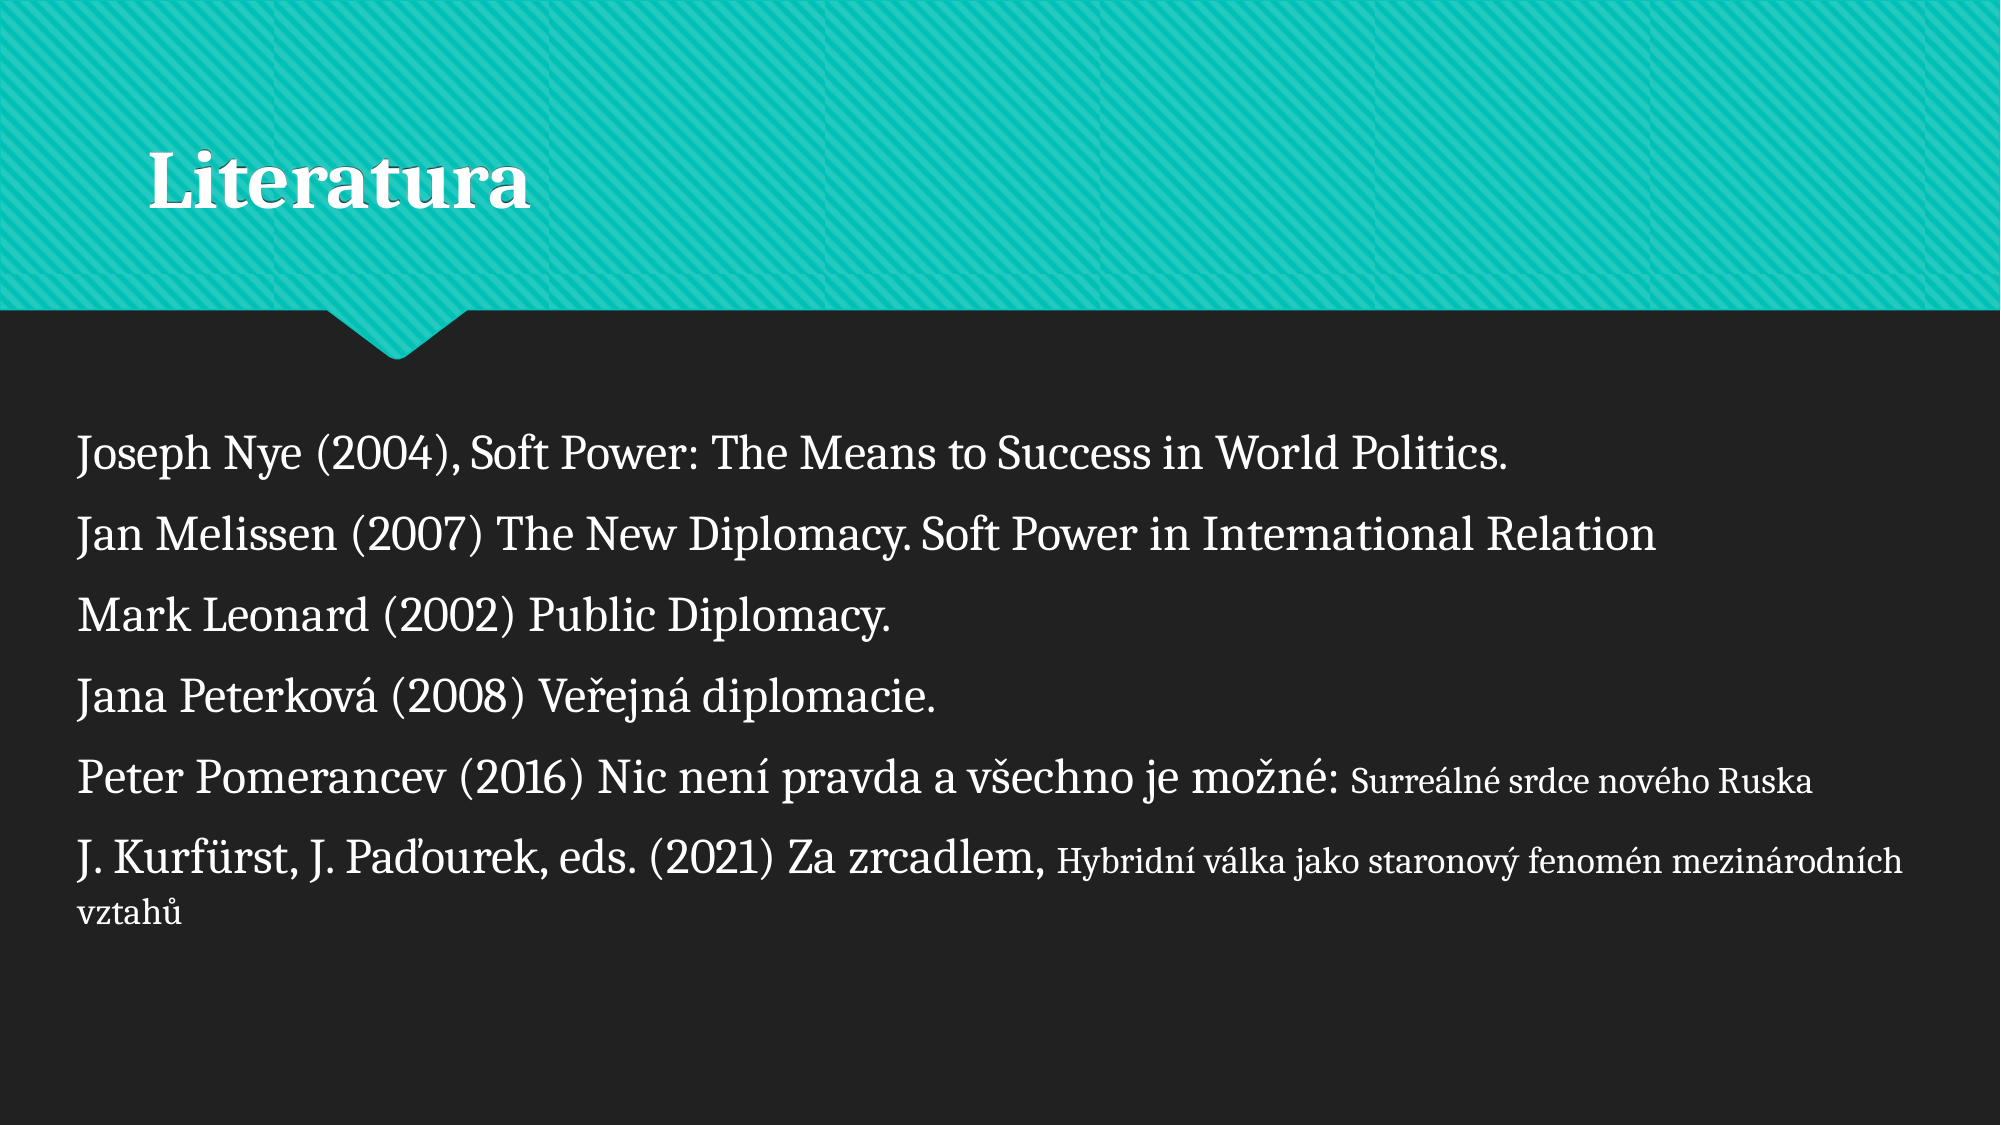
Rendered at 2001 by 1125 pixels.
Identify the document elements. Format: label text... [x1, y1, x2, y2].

text_box Joseph Nye (2004), Soft Power: The Means to Success in World Politics. Jan Melissen (2007) The New Diplomacy. Soft Power in International Relation Mark Leonard (2002) Public Diplomacy. Jana Peterková (2008) Veřejná diplomacie. Peter Pomerancev (2016) Nic není pravda a všechno je možné: Surreálné srdce nového Ruska J. Kurfürst, J. Paďourek, eds. (2021) Za zrcadlem, Hybridní válka jako staronový fenomén mezinárodních vztahů [63, 408, 1937, 940]
title Literatura [132, 73, 1868, 233]
